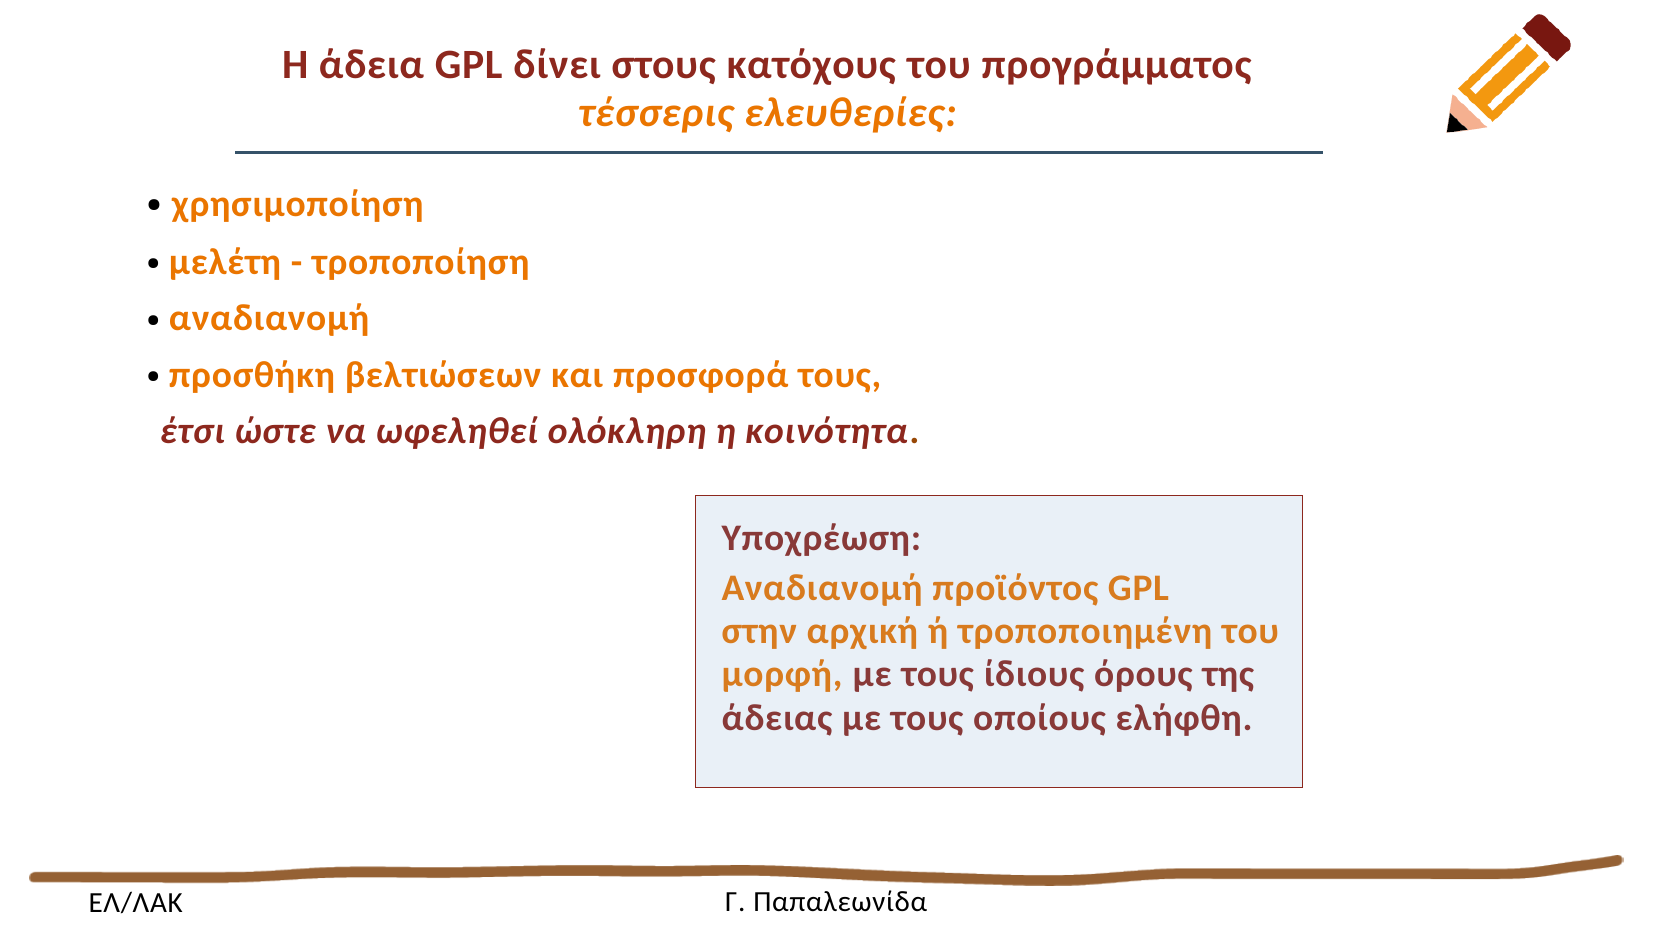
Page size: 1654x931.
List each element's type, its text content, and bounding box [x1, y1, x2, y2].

text_box ΕΛ/ΛΑΚ [88, 886, 472, 931]
text_box Γ. Παπαλεωνίδα [560, 885, 1092, 930]
list χρησιμοποίηση μελέτη - τροποποίηση αναδιανομή προσθήκη βελτιώσεων και προσφορά τους, έτσι ώστε να ωφεληθεί ολόκληρη η κοινότητα. [146, 122, 1072, 496]
text_box [695, 495, 1303, 788]
picture [1446, 14, 1571, 133]
picture [29, 855, 1624, 886]
text_box Υποχρέωση: Aναδιανομή προϊόντος GPL στην αρχική ή τροποποιημένη του μορφή, με τους ίδιους όρους της άδειας με τους οποίους ελήφθη. [706, 509, 1345, 826]
title Η άδεια GPL δίνει στους κατόχους του προγράμματος τέσσερις ελευθερίες: [88, 41, 1447, 169]
